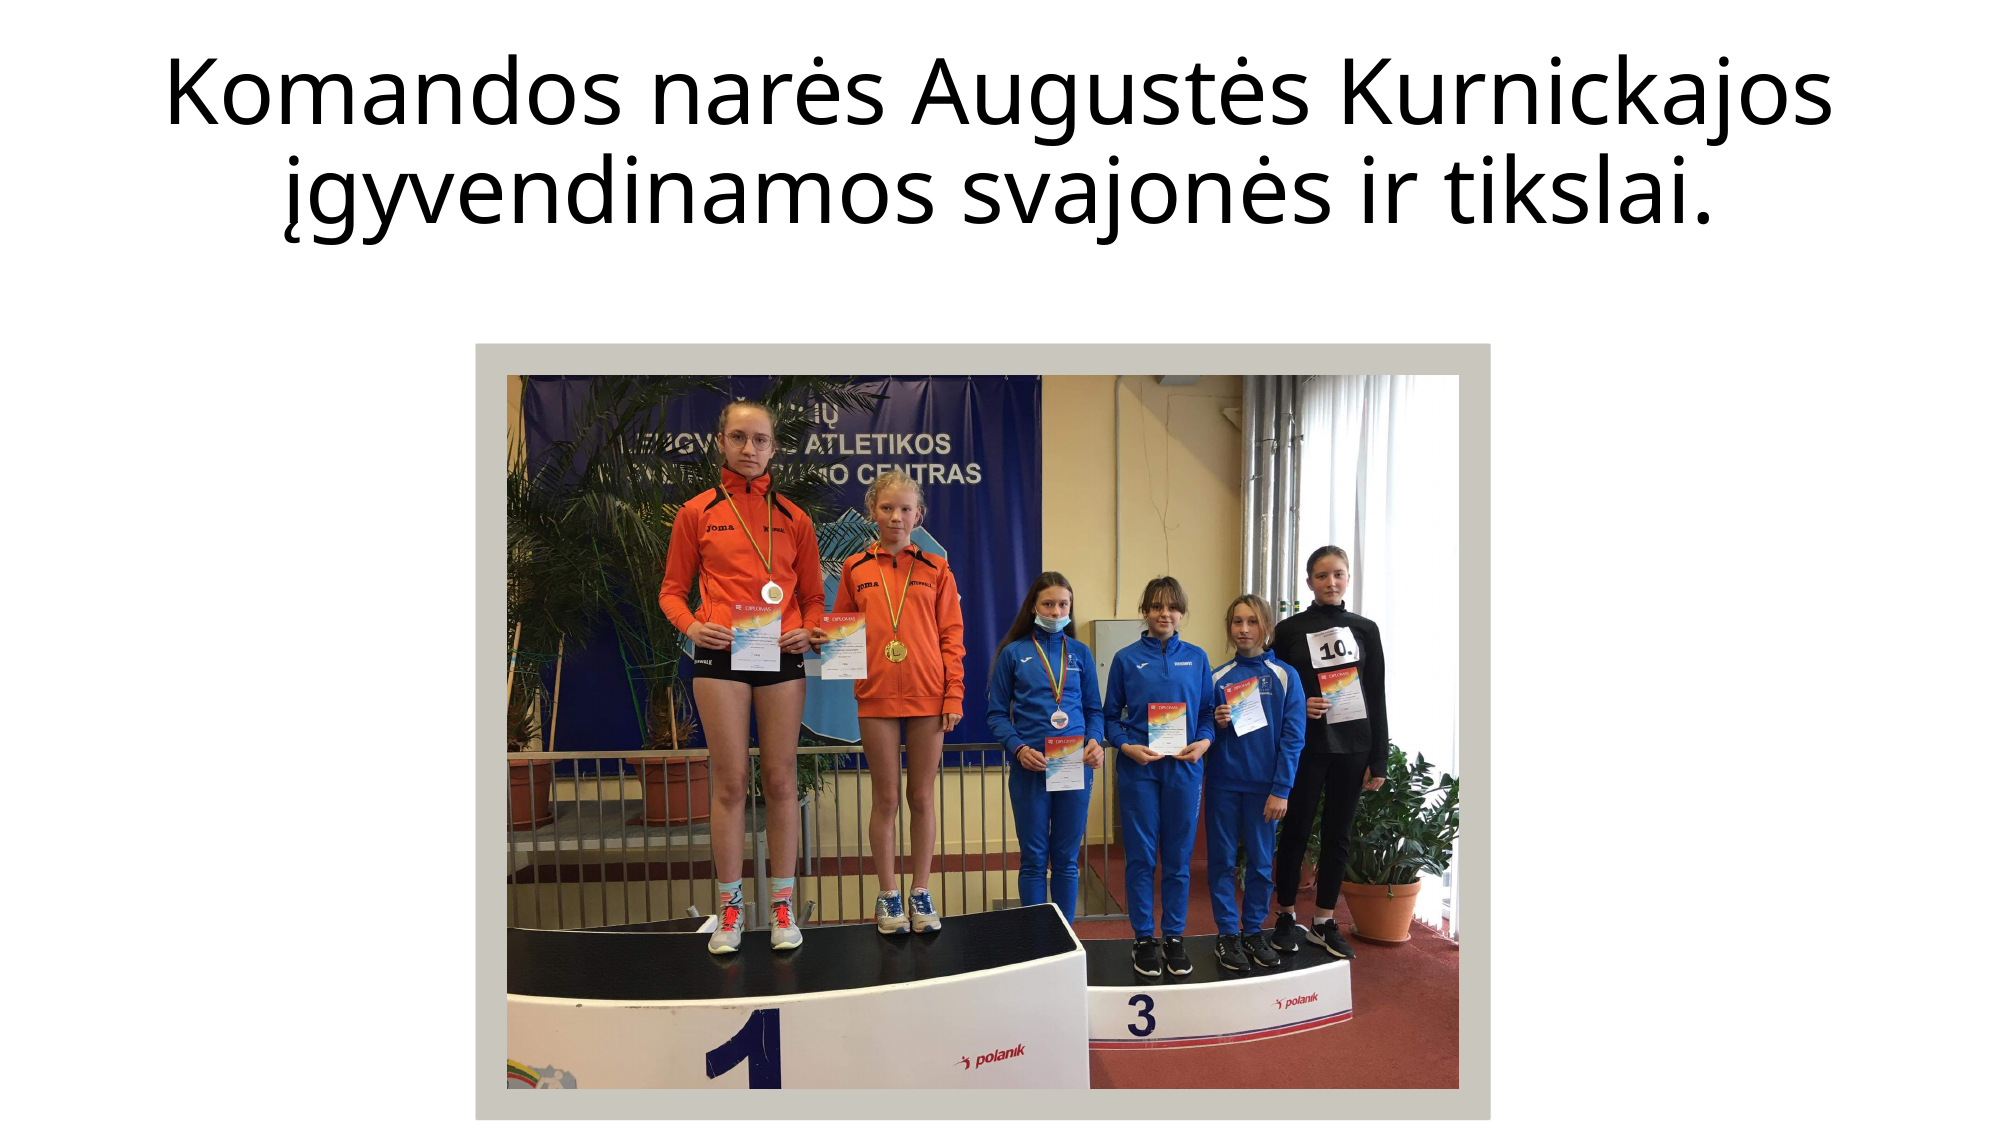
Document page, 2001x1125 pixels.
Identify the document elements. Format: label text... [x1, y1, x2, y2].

picture [507, 375, 1459, 1090]
title Komandos narės Augustės Kurnickajos įgyvendinamos svajonės ir tikslai. [137, 35, 1863, 254]
